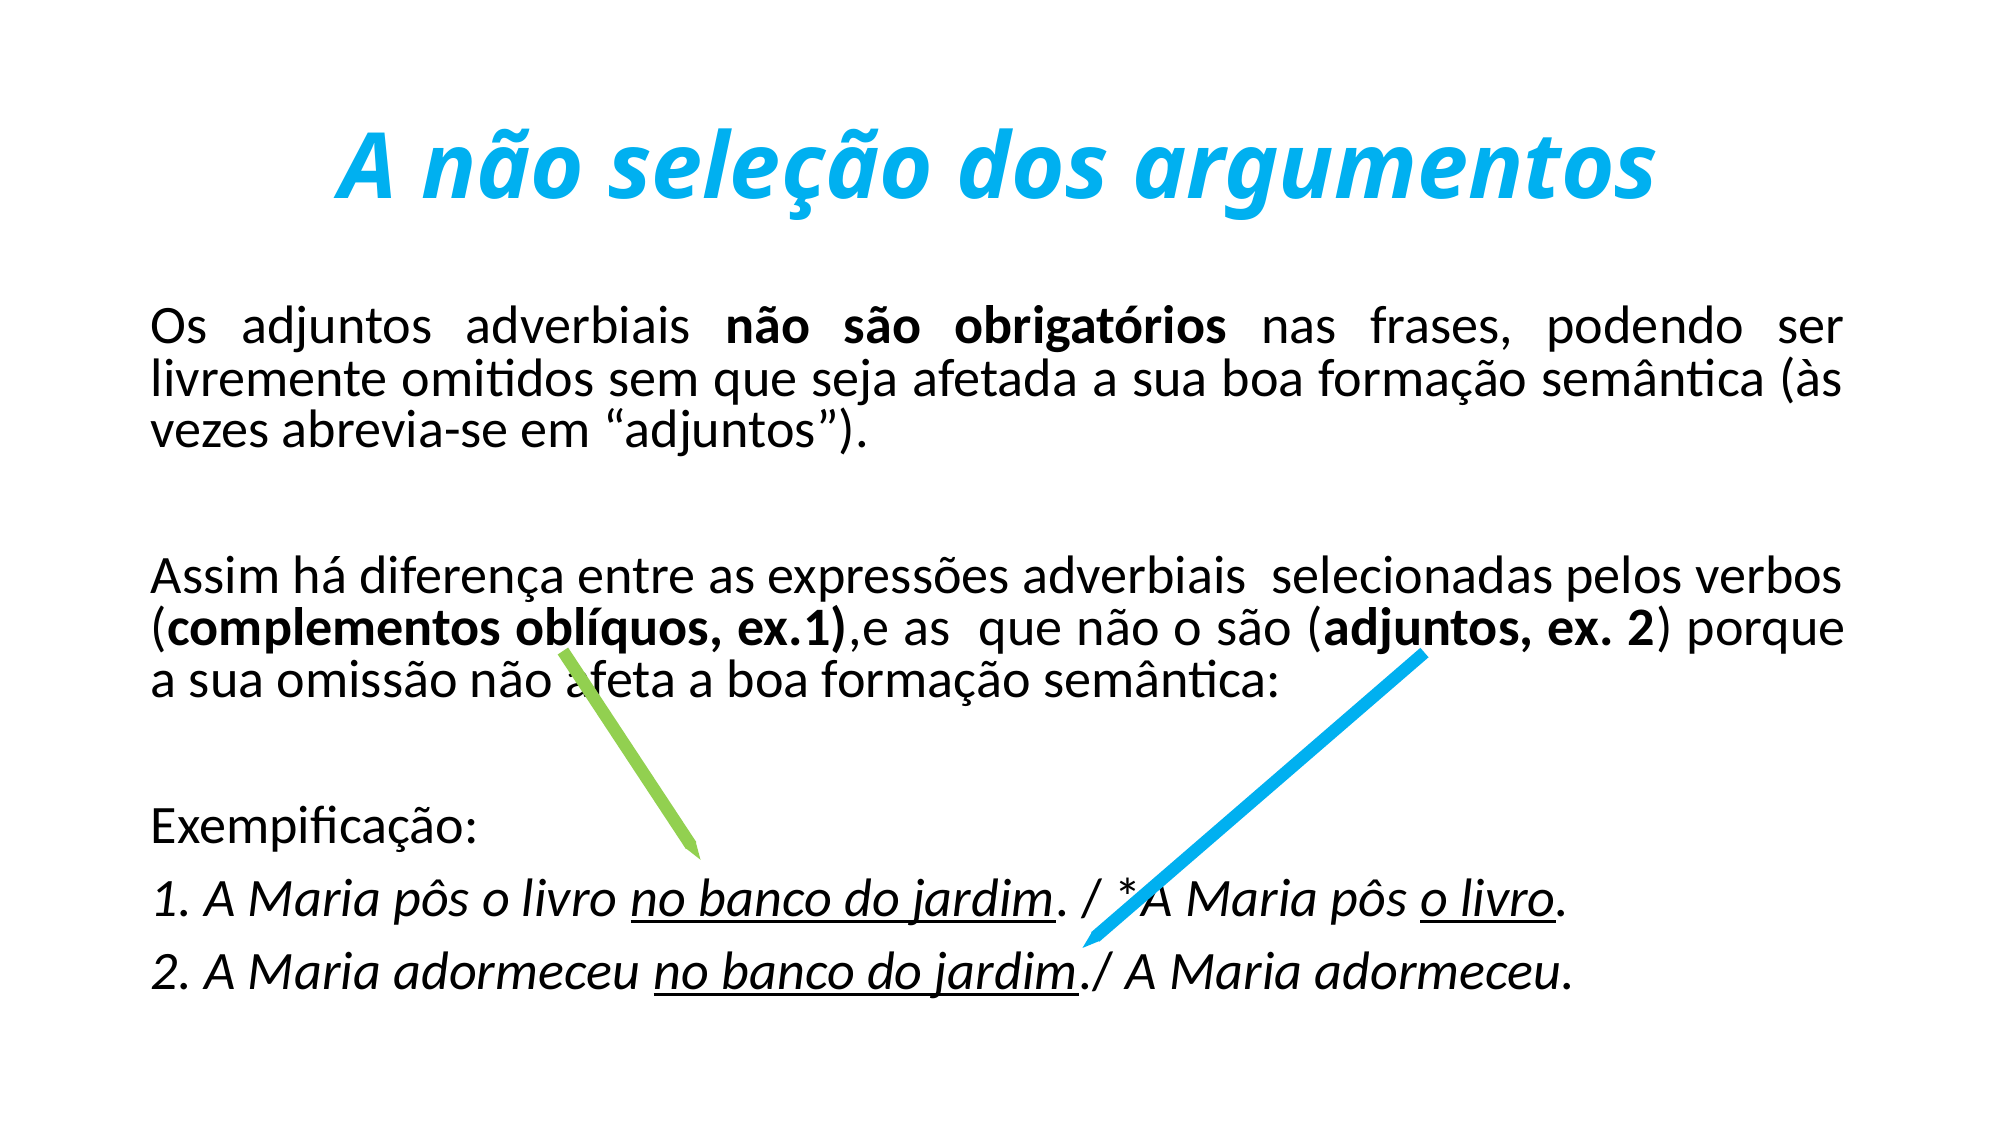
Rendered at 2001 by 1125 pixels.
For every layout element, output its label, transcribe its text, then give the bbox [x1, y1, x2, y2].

list Os adjuntos adverbiais não são obrigatórios nas frases, podendo ser livremente omitidos sem que seja afetada a sua boa formação semântica (às vezes abrevia-se em “adjuntos”). Assim há diferença entre as expressões adverbiais selecionadas pelos verbos (complementos oblíquos, ex.1),e as que não o são (adjuntos, ex. 2) porque a sua omissão não afeta a boa formação semântica: Exempificação: 1. A Maria pôs o livro no banco do jardim. / *A Maria pôs o livro. 2. A Maria adormeceu no banco do jardim./ A Maria adormeceu. [135, 294, 1861, 1009]
title A não seleção dos argumentos [137, 59, 1863, 278]
